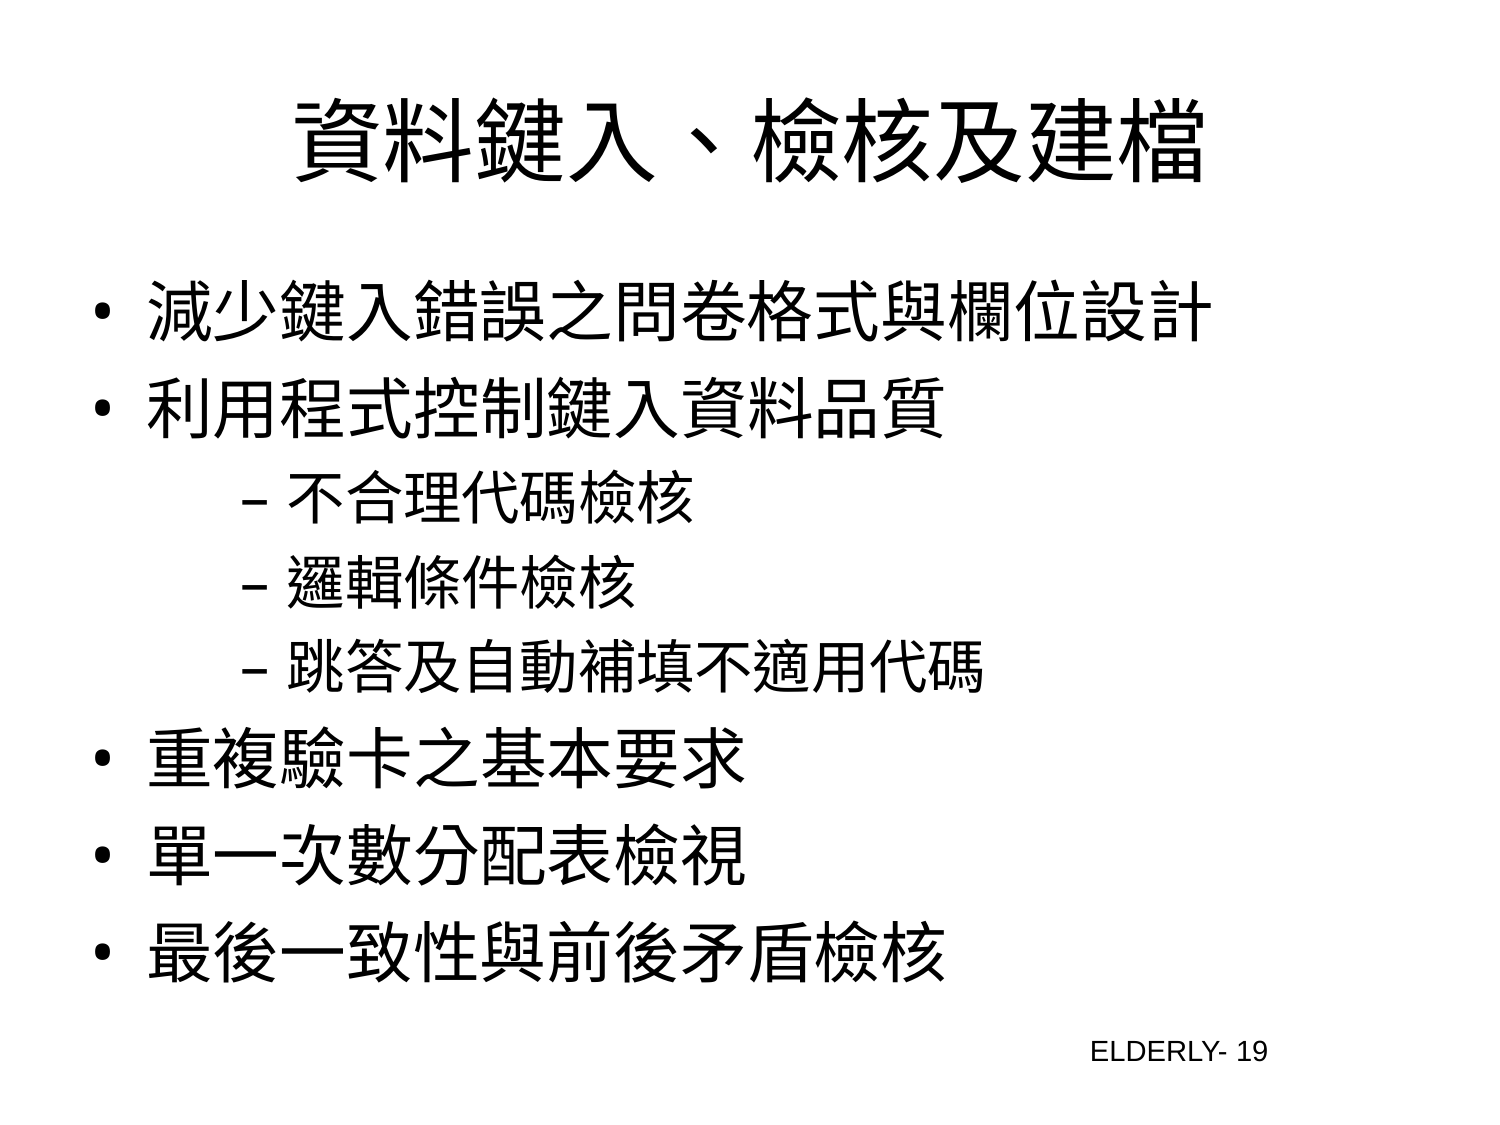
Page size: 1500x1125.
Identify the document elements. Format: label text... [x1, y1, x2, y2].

list 減少鍵入錯誤之問卷格式與欄位設計 利用程式控制鍵入資料品質 不合理代碼檢核 邏輯條件檢核 跳答及自動補填不適用代碼 重複驗卡之基本要求 單一次數分配表檢視 最後一致性與前後矛盾檢核 [75, 262, 1426, 1005]
text_box ELDERLY- [1074, 1024, 1426, 1103]
title 資料鍵入、檢核及建檔 [75, 45, 1426, 233]
